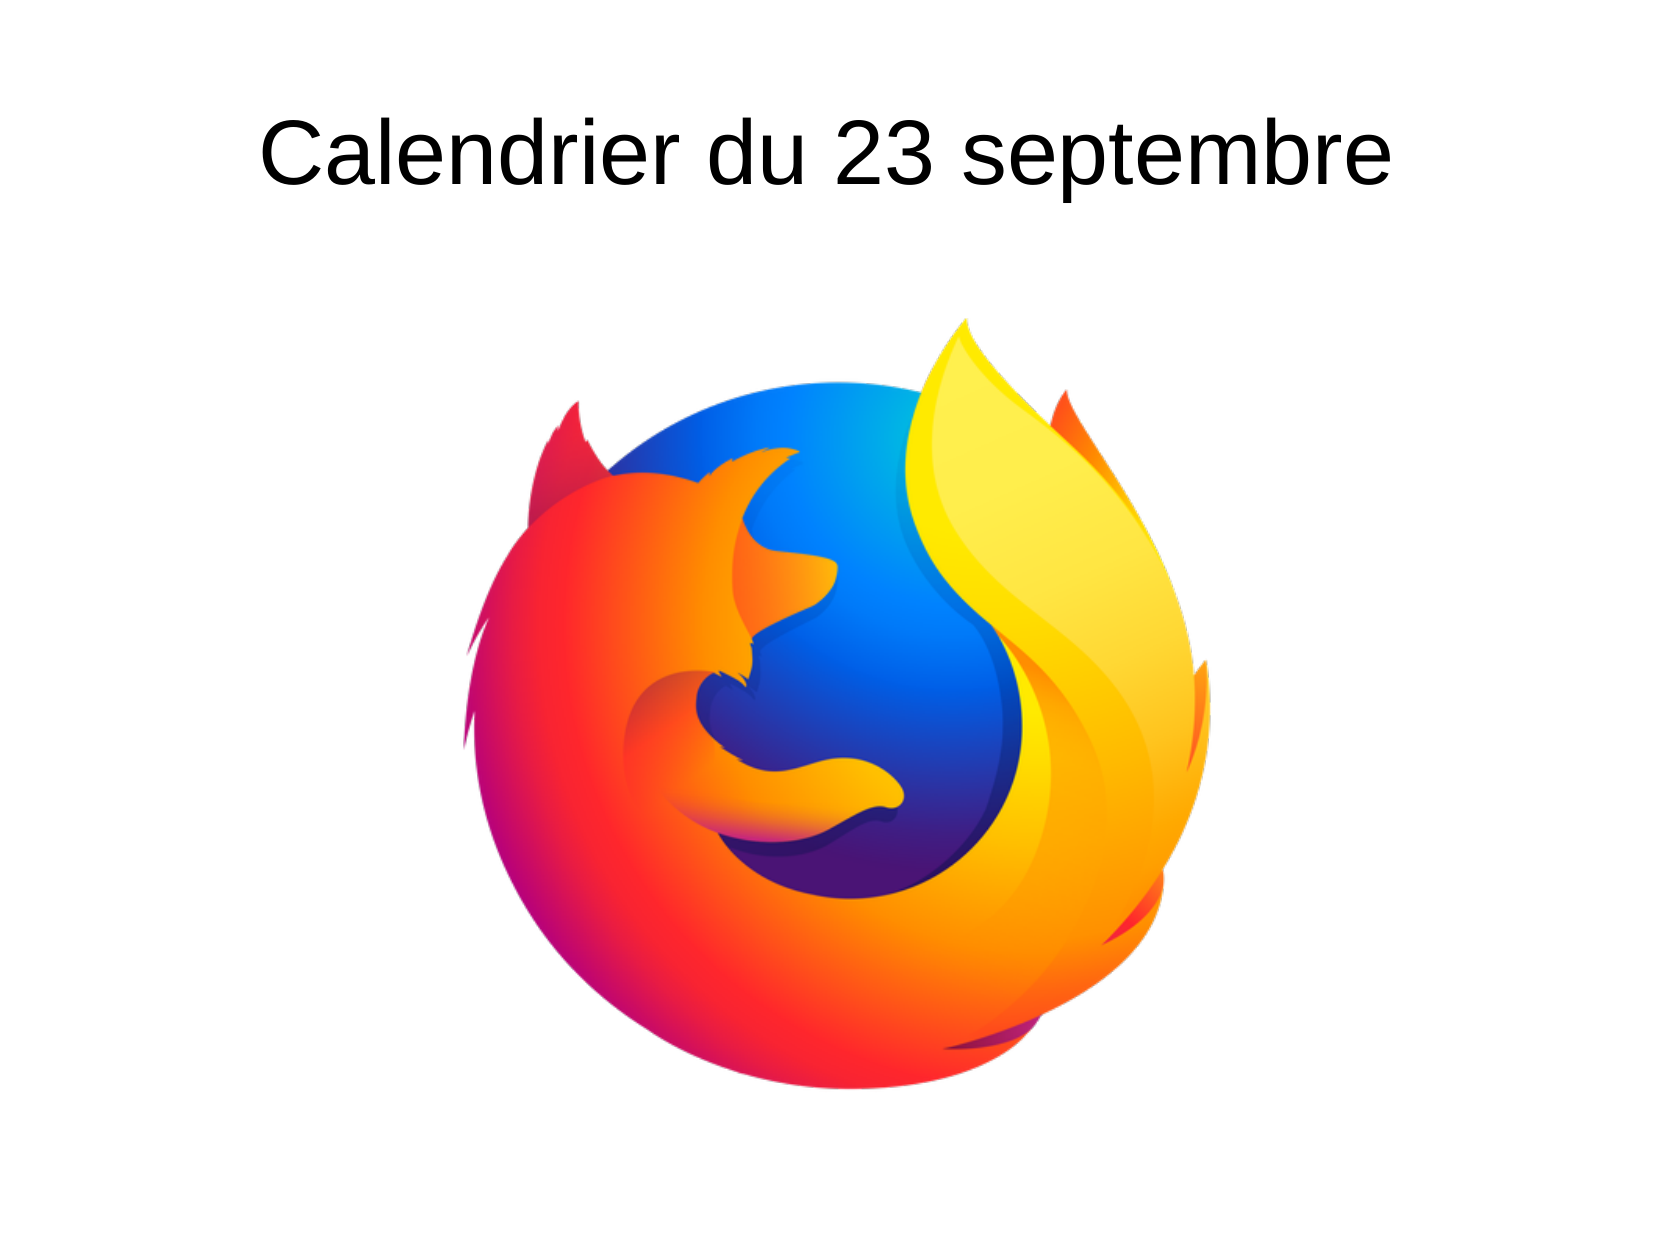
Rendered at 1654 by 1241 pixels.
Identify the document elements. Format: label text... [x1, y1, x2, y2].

title Calendrier du 23 septembre [82, 49, 1571, 257]
picture [437, 318, 1237, 1119]
